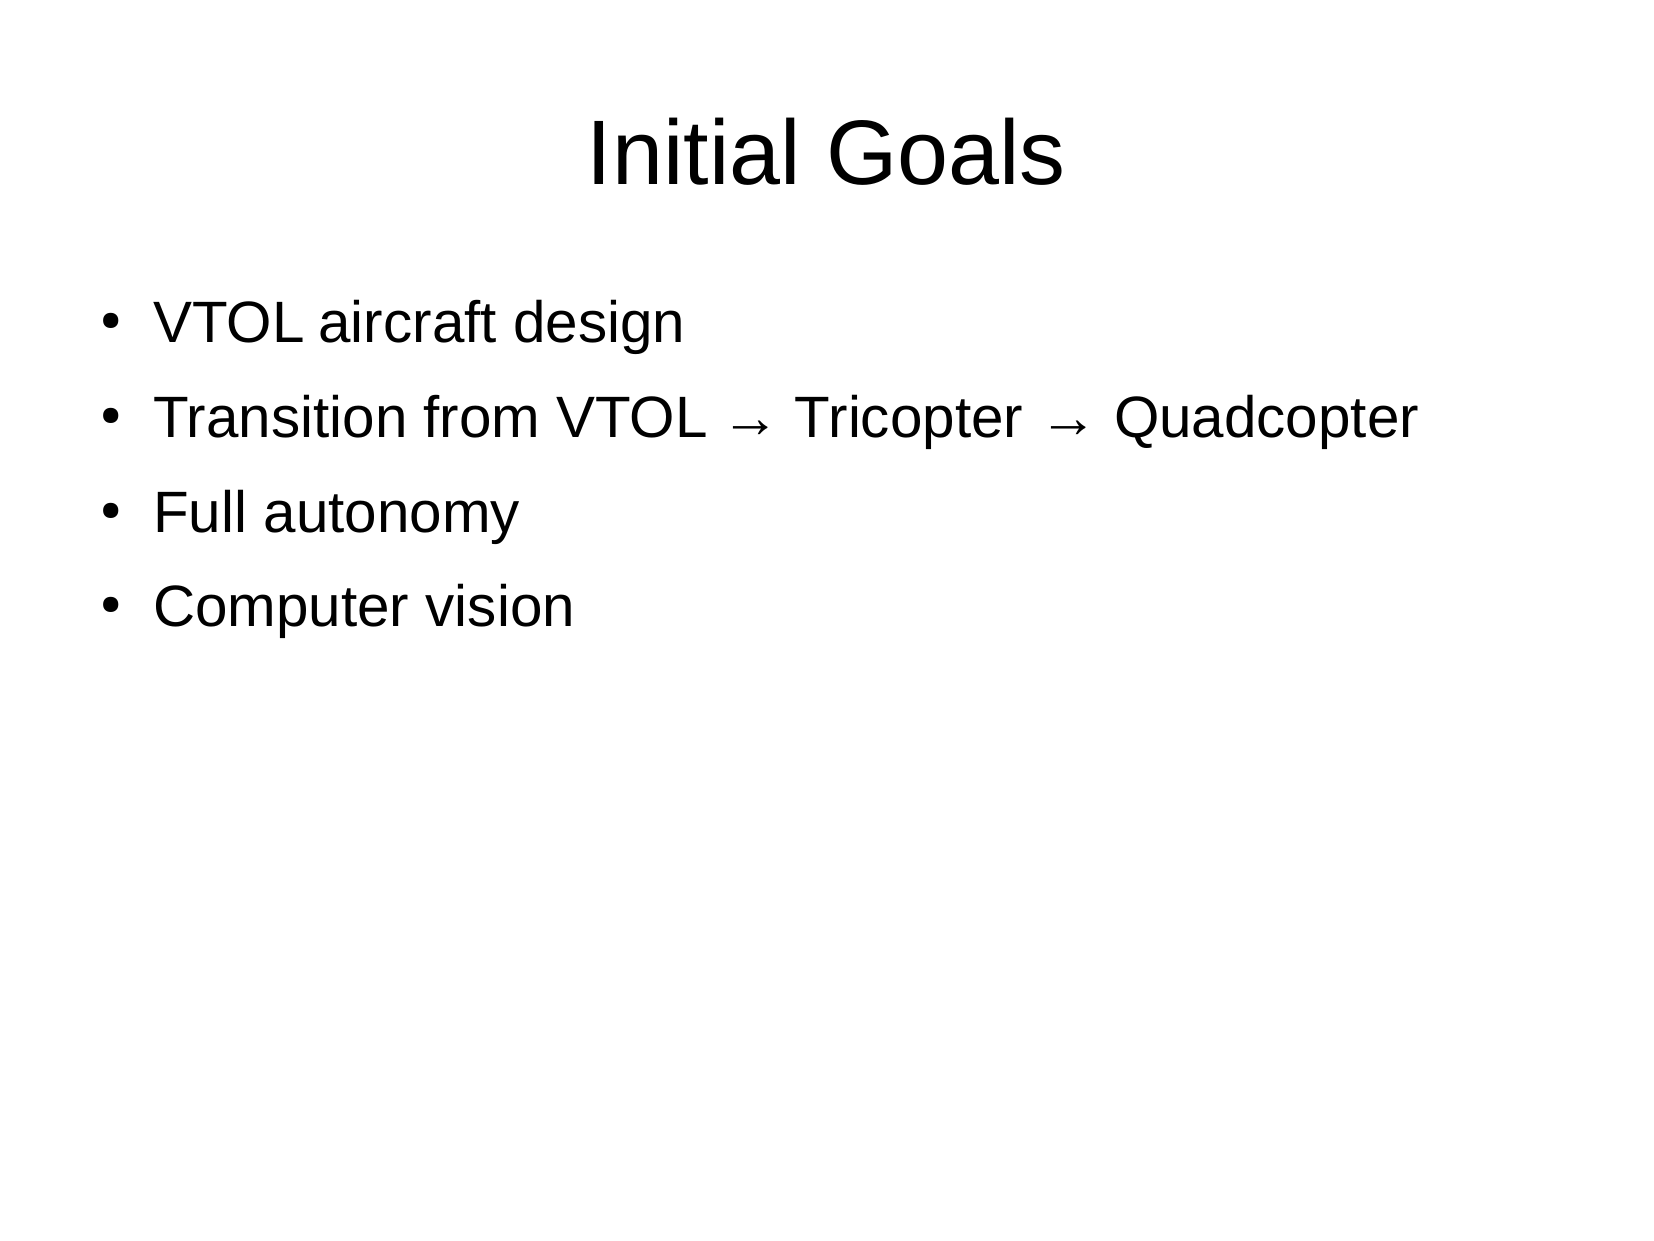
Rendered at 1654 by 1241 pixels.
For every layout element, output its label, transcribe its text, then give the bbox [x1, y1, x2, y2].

list VTOL aircraft design Transition from VTOL → Tricopter → Quadcopter Full autonomy Computer vision [82, 290, 1571, 1010]
title Initial Goals [82, 49, 1571, 257]
